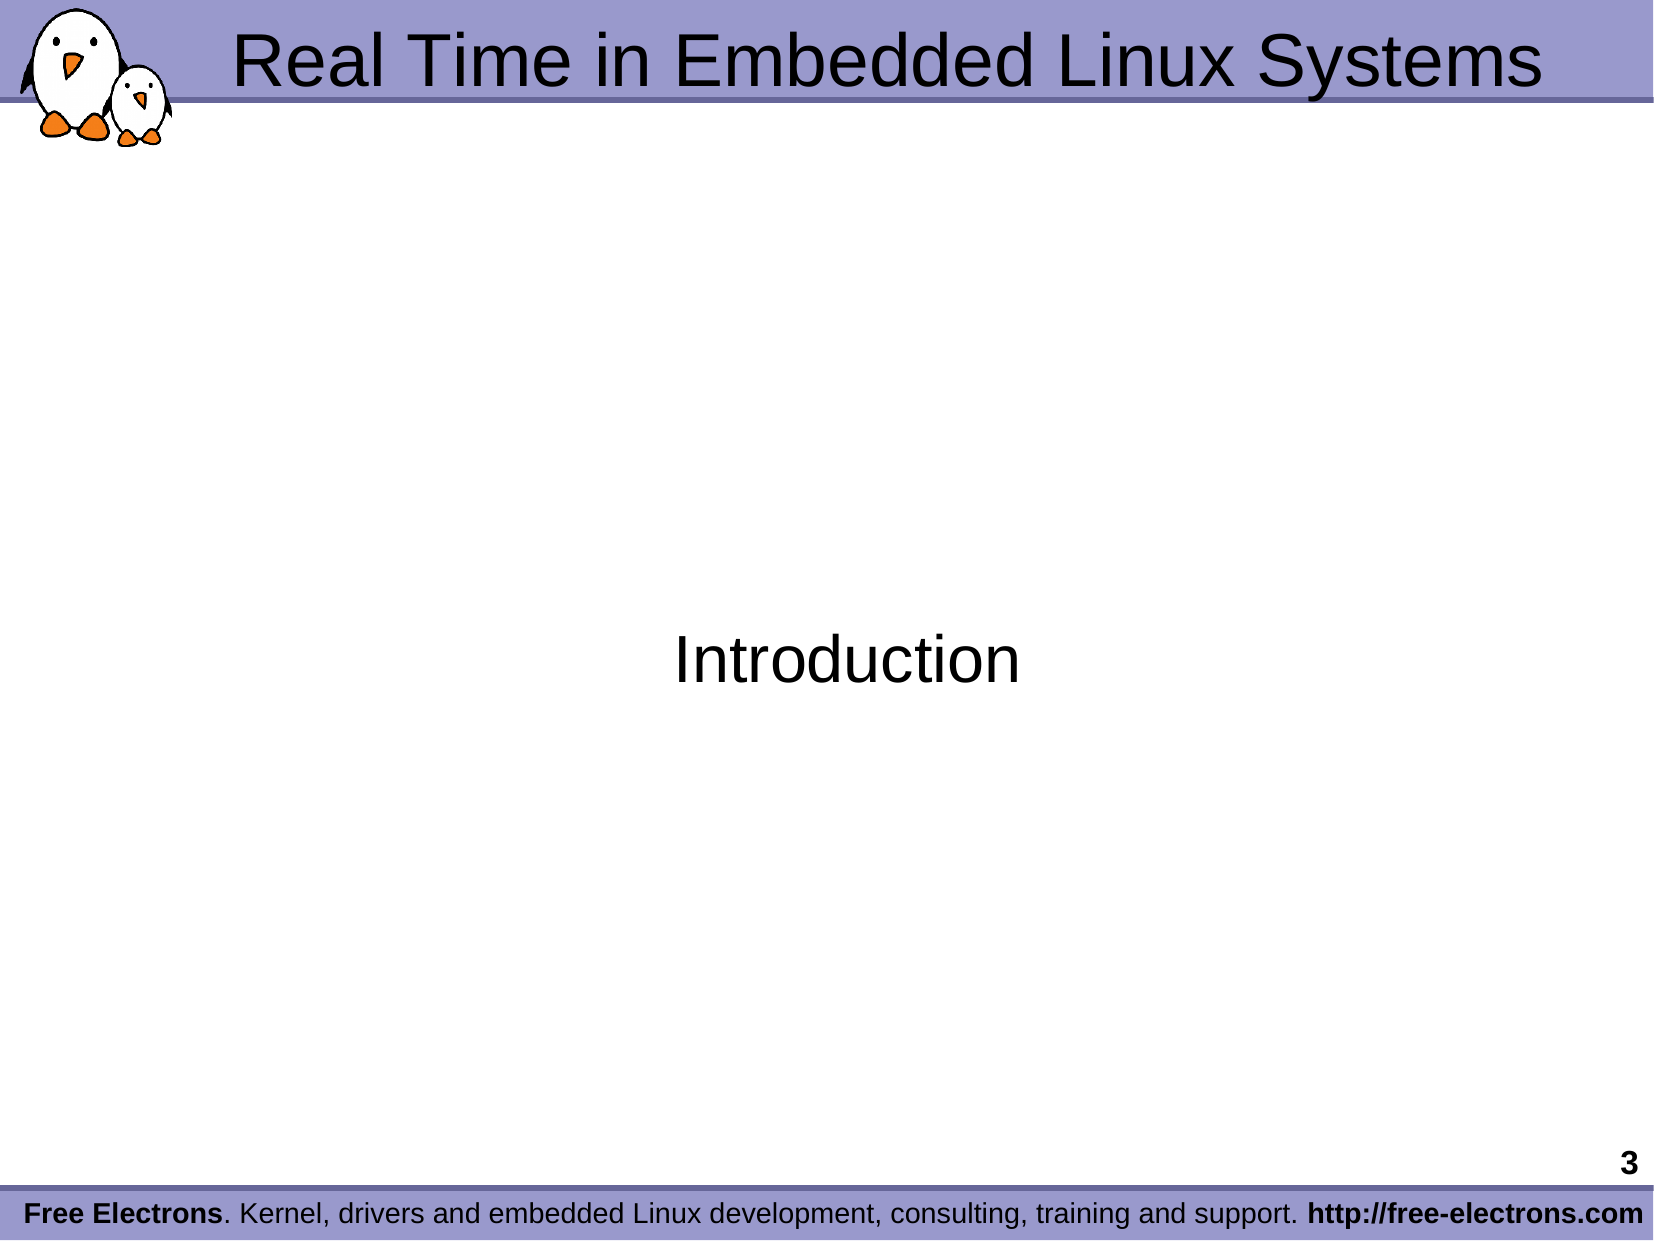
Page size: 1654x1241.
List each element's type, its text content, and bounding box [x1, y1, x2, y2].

picture [20, 8, 172, 147]
title Real Time in Embedded Linux Systems [143, 0, 1634, 122]
subtitle Introduction [68, 201, 1592, 1118]
